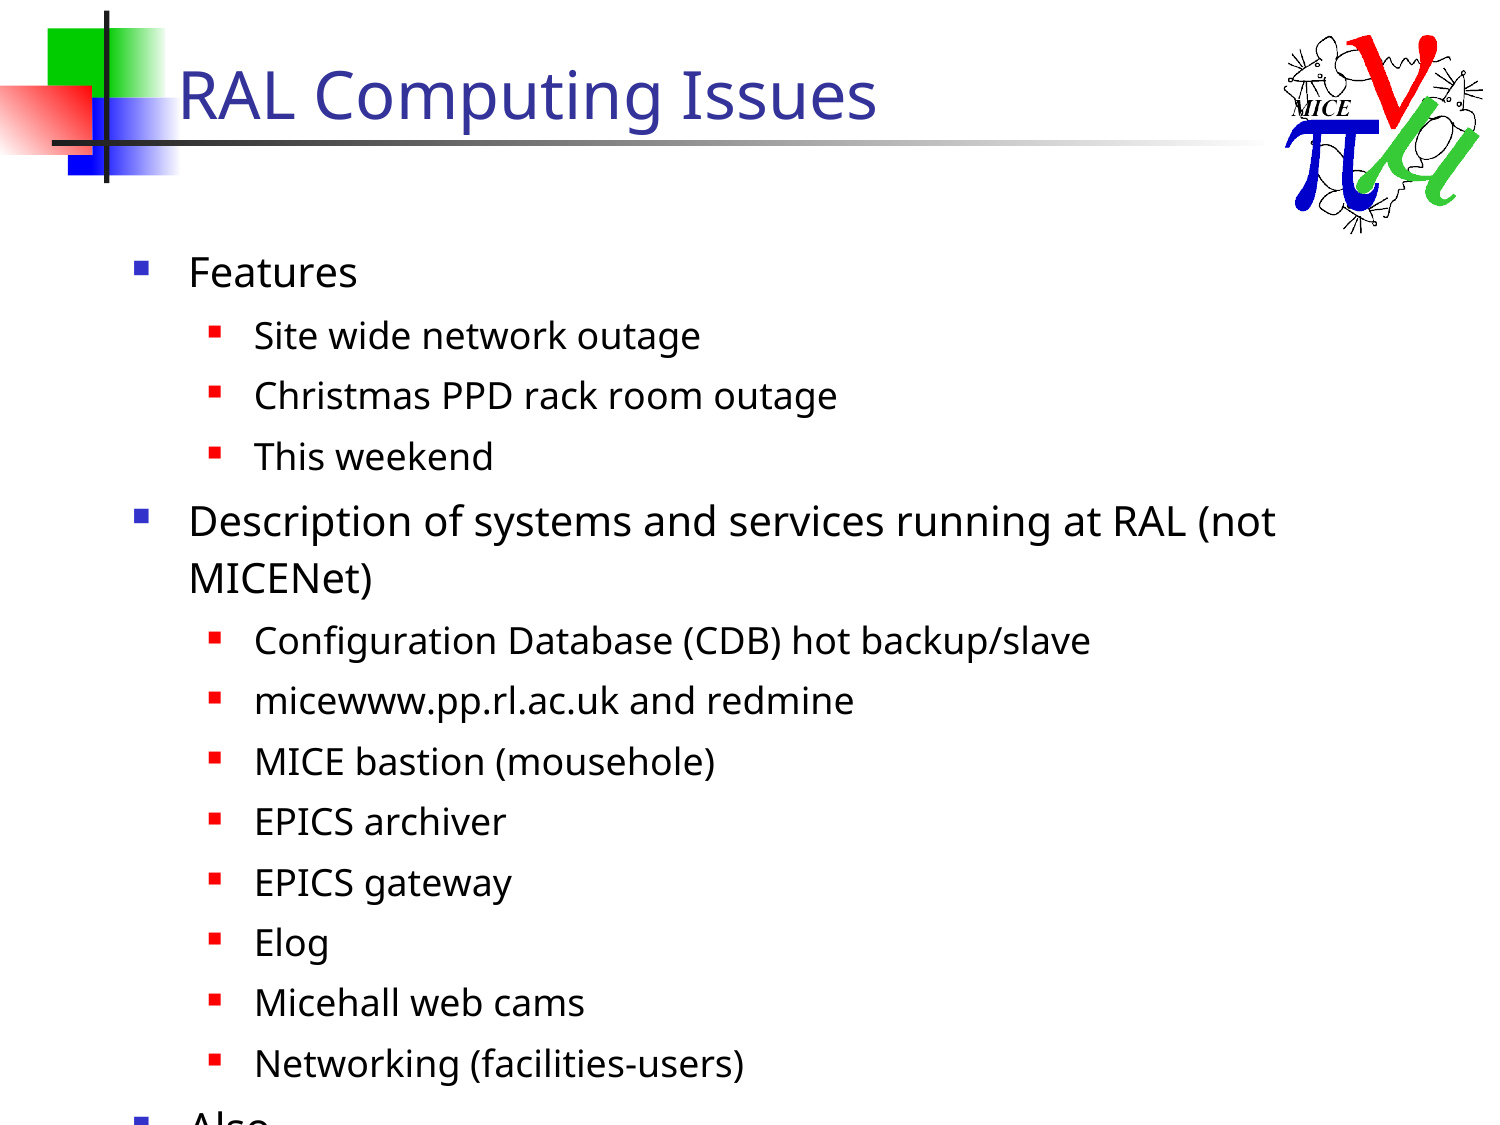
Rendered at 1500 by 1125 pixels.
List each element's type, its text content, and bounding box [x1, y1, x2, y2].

list Features Site wide network outage Christmas PPD rack room outage This weekend Description of systems and services running at RAL (not MICENet) Configuration Database (CDB) hot backup/slave micewww.pp.rl.ac.uk and redmine MICE bastion (mousehole) EPICS archiver EPICS gateway Elog Micehall web cams Networking (facilities-users) Also Printer passwords [117, 235, 1393, 1100]
title RAL Computing Issues [162, 0, 1441, 188]
picture [1264, 5, 1500, 251]
